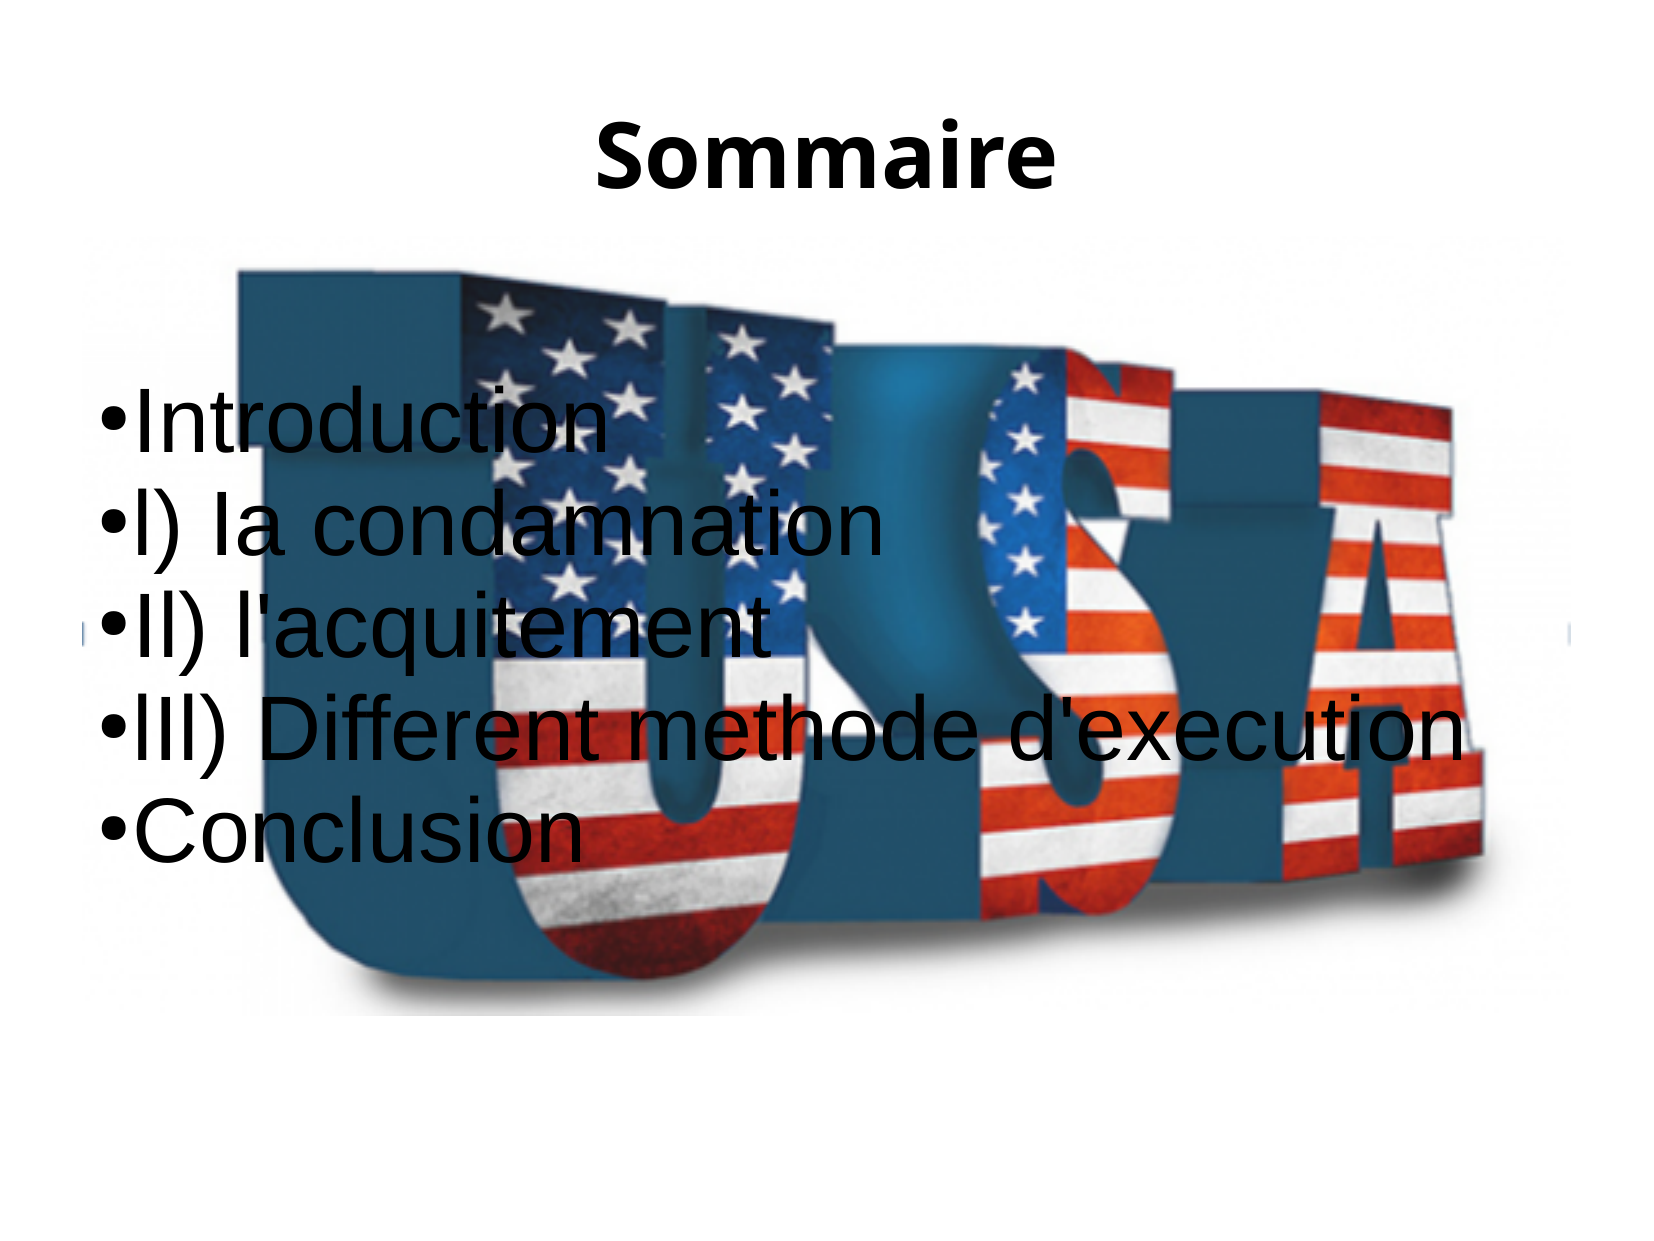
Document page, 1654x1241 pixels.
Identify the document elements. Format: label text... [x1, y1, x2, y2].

title Sommaire [82, 49, 1571, 236]
picture [82, 236, 1571, 1016]
